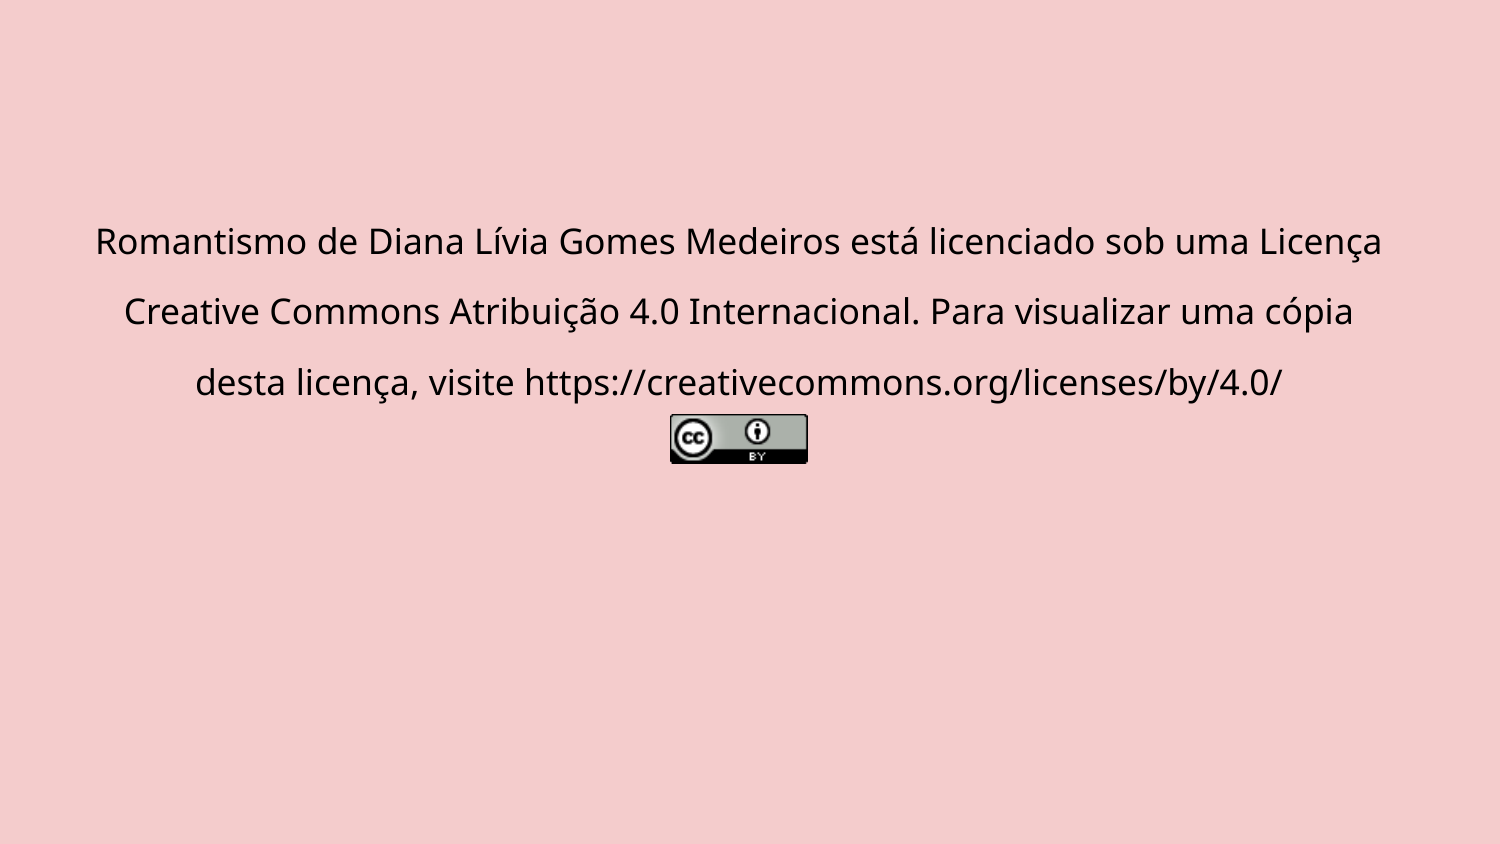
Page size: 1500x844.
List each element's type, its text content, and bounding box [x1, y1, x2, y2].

list Romantismo de Diana Lívia Gomes Medeiros está licenciado sob uma Licença Creative Commons Atribuição 4.0 Internacional. Para visualizar uma cópia desta licença, visite https://creativecommons.org/licenses/by/4.0/ [40, 175, 1439, 737]
picture [670, 414, 808, 464]
